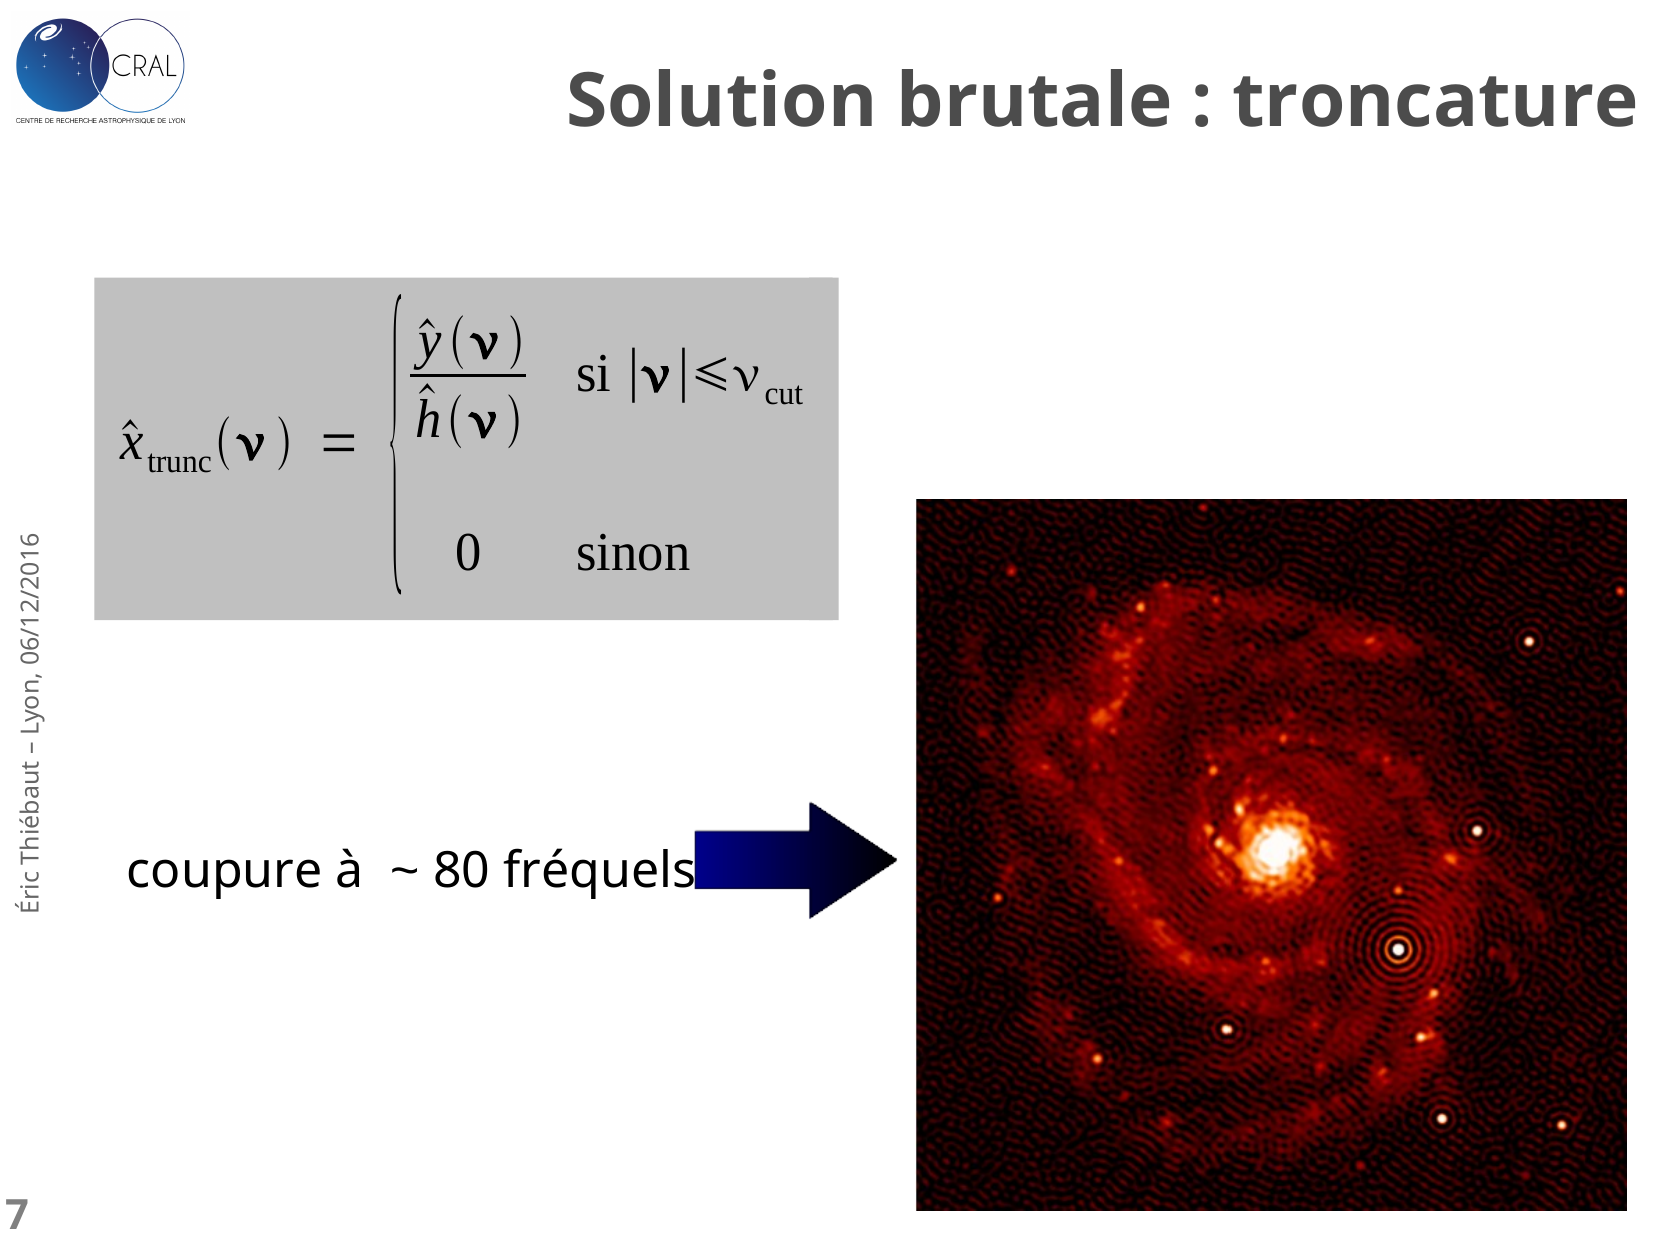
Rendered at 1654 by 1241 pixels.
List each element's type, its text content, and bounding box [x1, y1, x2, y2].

picture [690, 797, 902, 924]
picture [915, 499, 1627, 1211]
text_box coupure à ~ 80 fréquels [112, 826, 690, 900]
chart [109, 290, 809, 597]
picture [11, 11, 190, 130]
title Solution brutale : troncature [284, 0, 1640, 194]
text_box [94, 277, 839, 621]
